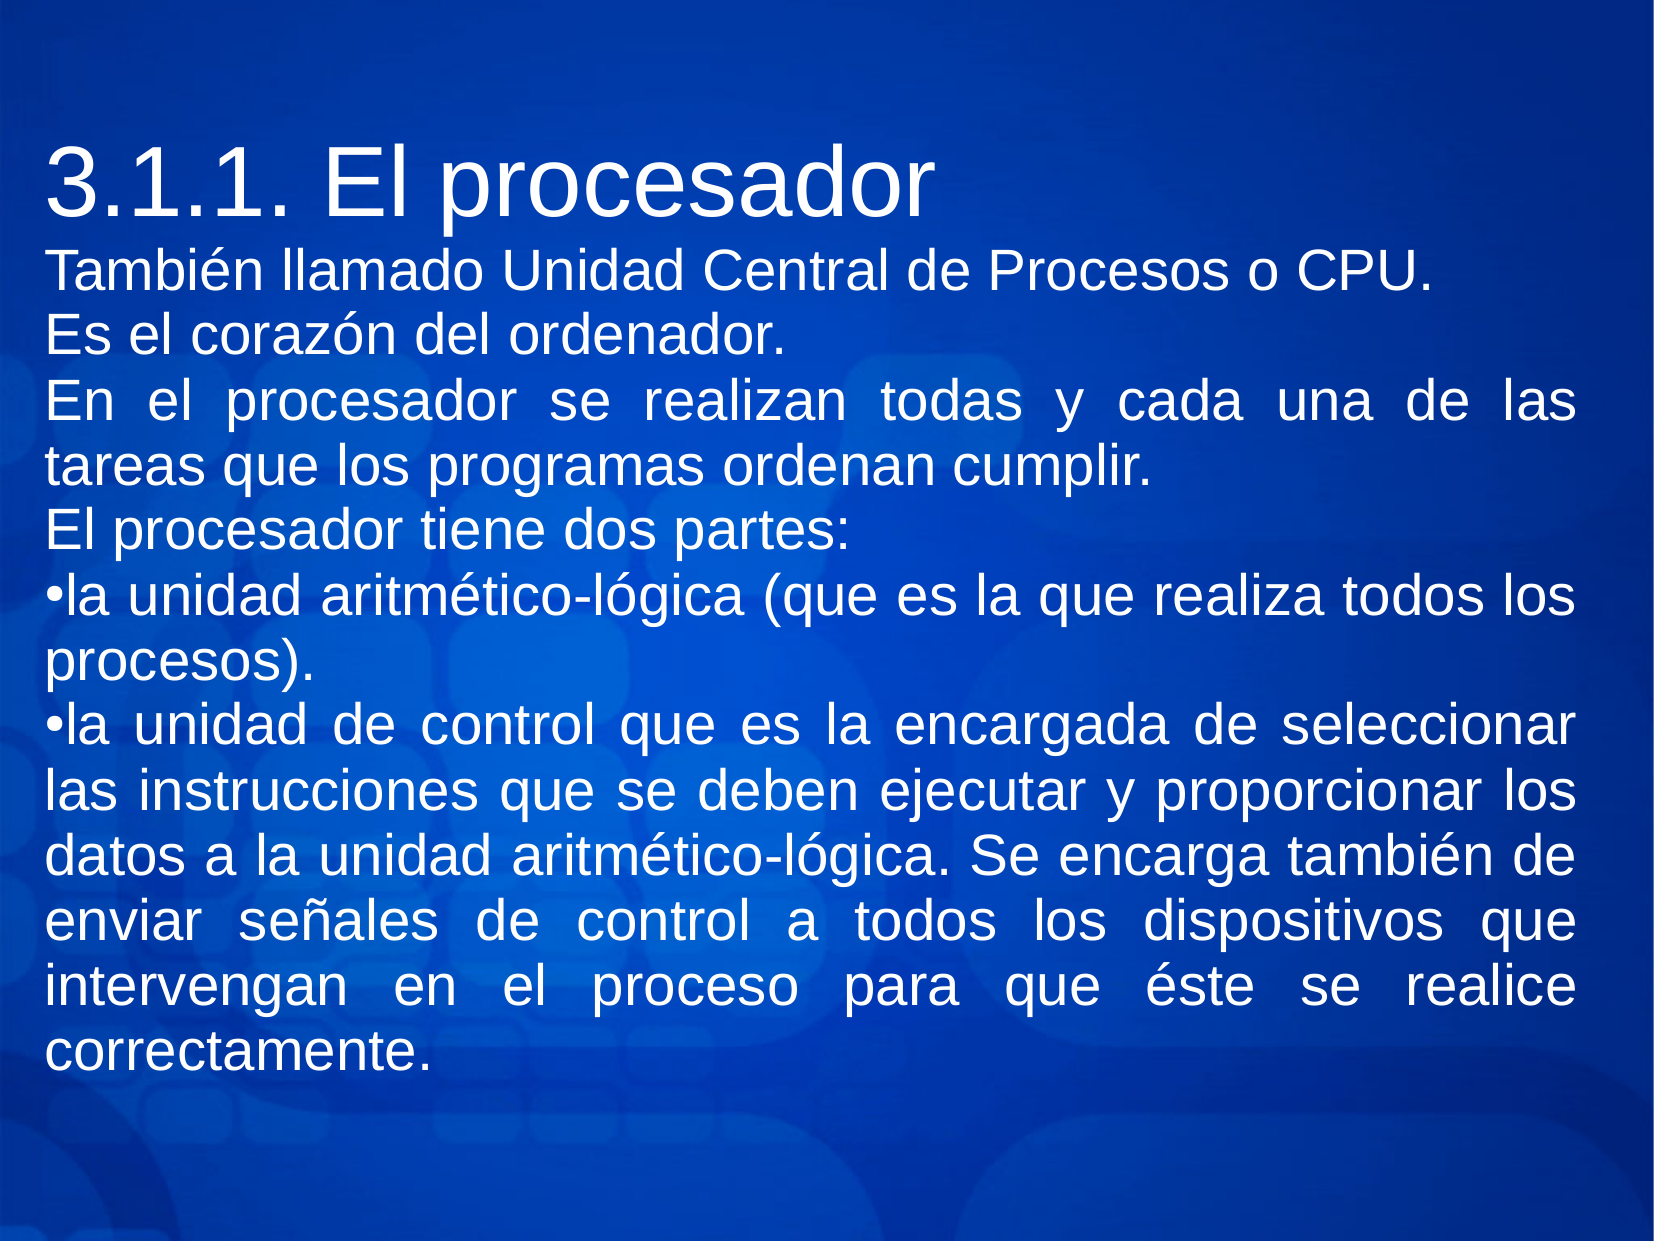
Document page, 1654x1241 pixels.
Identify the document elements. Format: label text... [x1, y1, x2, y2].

text_box 3.1.1. El procesador También llamado Unidad Central de Procesos o CPU. Es el corazón del ordenador. En el procesador se realizan todas y cada una de las tareas que los programas ordenan cumplir. El procesador tiene dos partes: la unidad aritmético-lógica (que es la que realiza todos los procesos). la unidad de control que es la encargada de seleccionar las instrucciones que se deben ejecutar y proporcionar los datos a la unidad aritmético-lógica. Se encarga también de enviar señales de control a todos los dispositivos que intervengan en el proceso para que éste se realice correctamente. [29, 118, 1595, 1220]
picture [0, 0, 1654, 1241]
